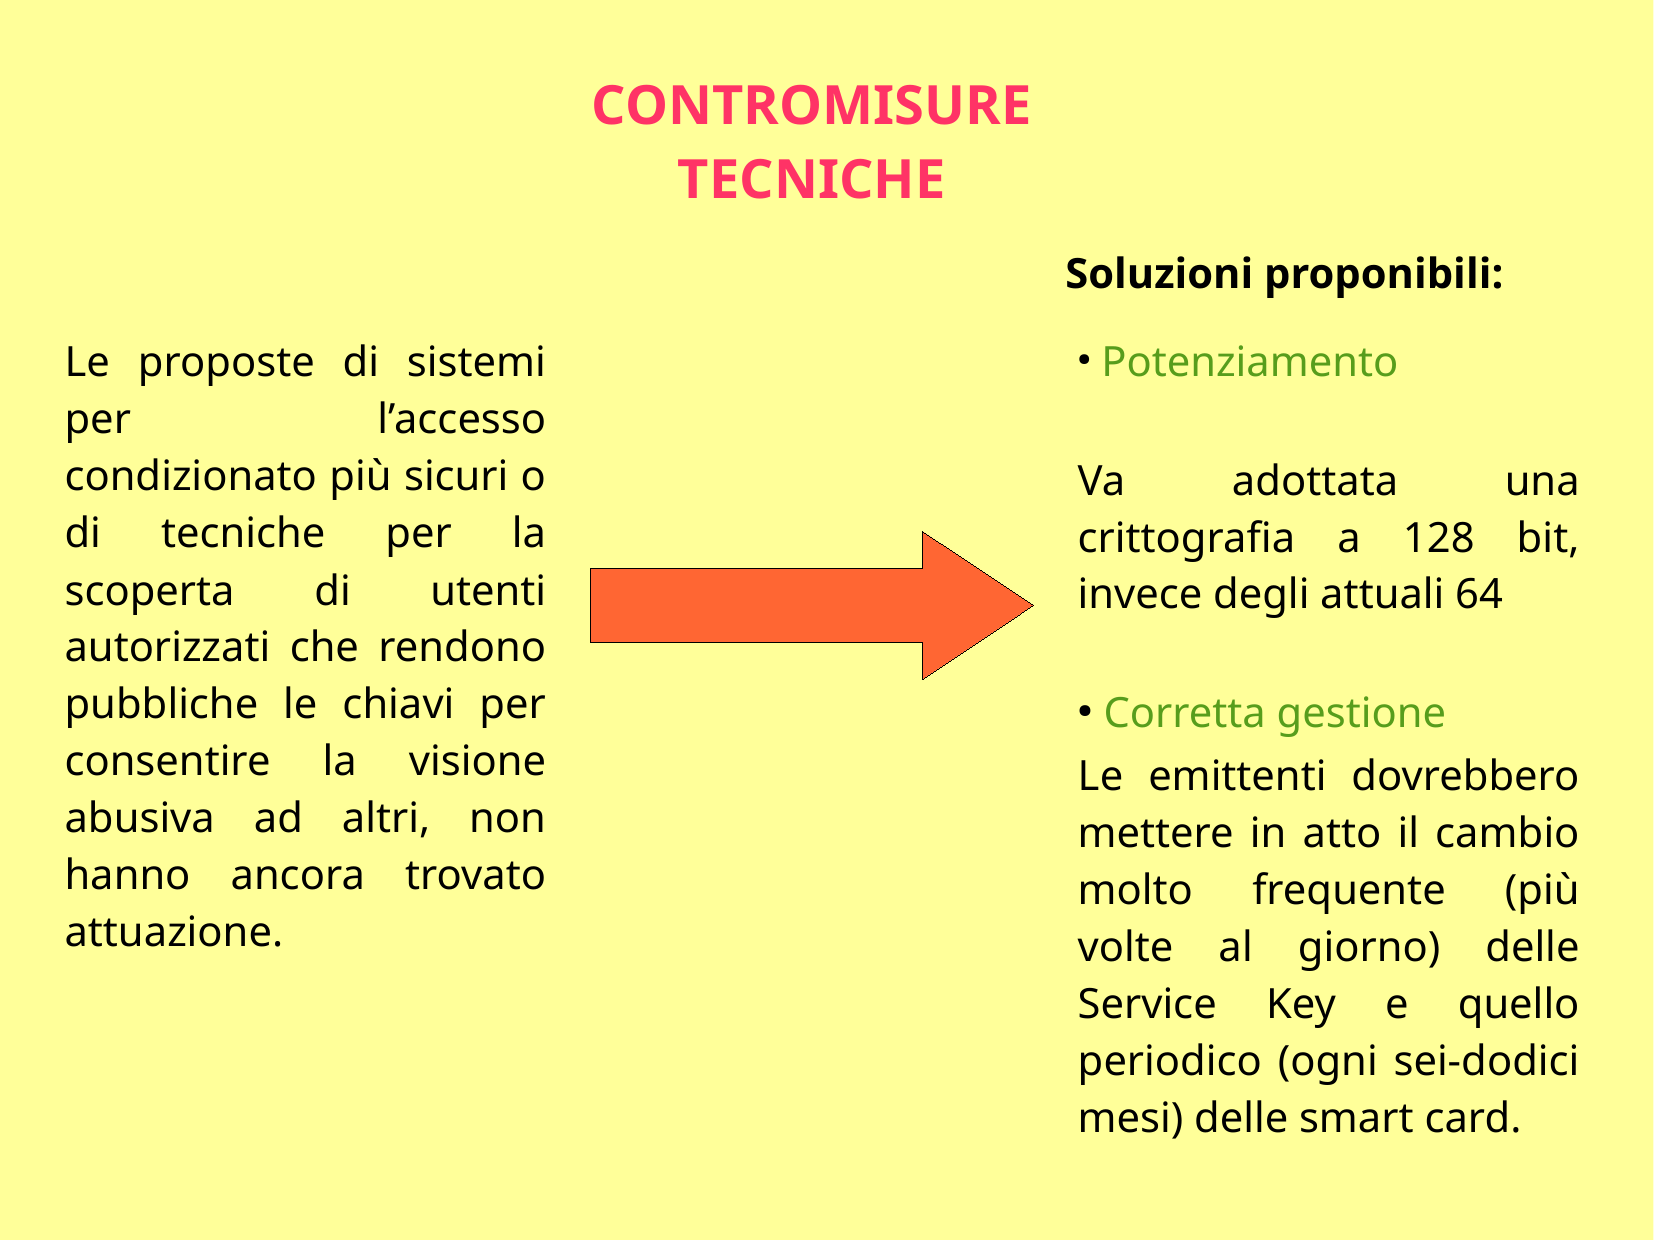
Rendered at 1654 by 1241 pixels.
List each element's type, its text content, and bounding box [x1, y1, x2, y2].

text_box Le emittenti dovrebbero mettere in atto il cambio molto frequente (più volte al giorno) delle Service Key e quello periodico (ogni sei-dodici mesi) delle smart card. [1062, 738, 1595, 1188]
text_box Va adottata una crittografia a 128 bit, invece degli attuali 64 [1062, 442, 1595, 644]
text_box Potenziamento Corretta gestione [1062, 644, 1595, 738]
text_box Potenziamento Corretta gestione [1062, 324, 1595, 442]
text_box Soluzioni proponibili: [1003, 236, 1565, 314]
text_box Le proposte di sistemi per l’accesso condizionato più sicuri o di tecniche per la scoperta di utenti autorizzati che rendono pubbliche le chiavi per consentire la visione abusiva ad altri, non hanno ancora trovato attuazione. [49, 324, 562, 1028]
text_box CONTROMISURE TECNICHE [236, 59, 1388, 266]
text_box [590, 531, 1034, 680]
